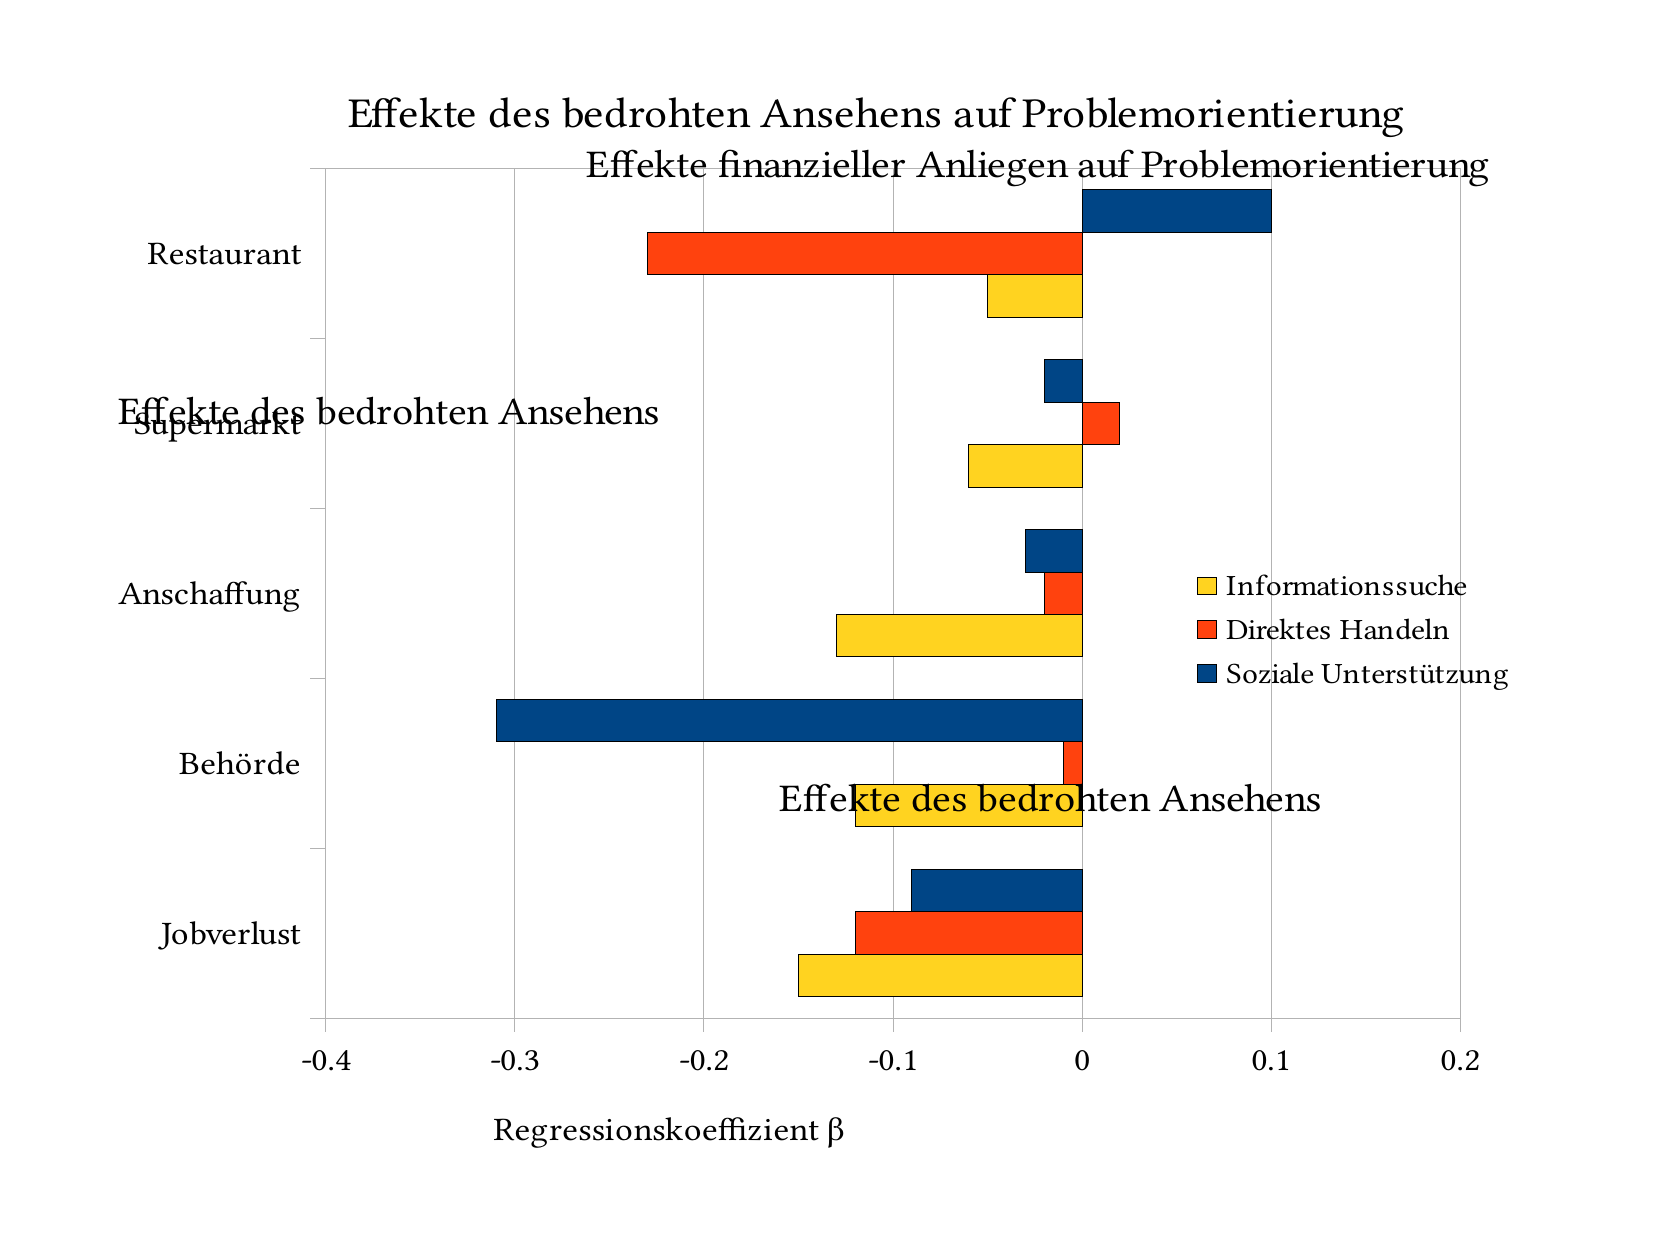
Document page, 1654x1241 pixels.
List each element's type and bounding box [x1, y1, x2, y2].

chart [118, 77, 1565, 1182]
